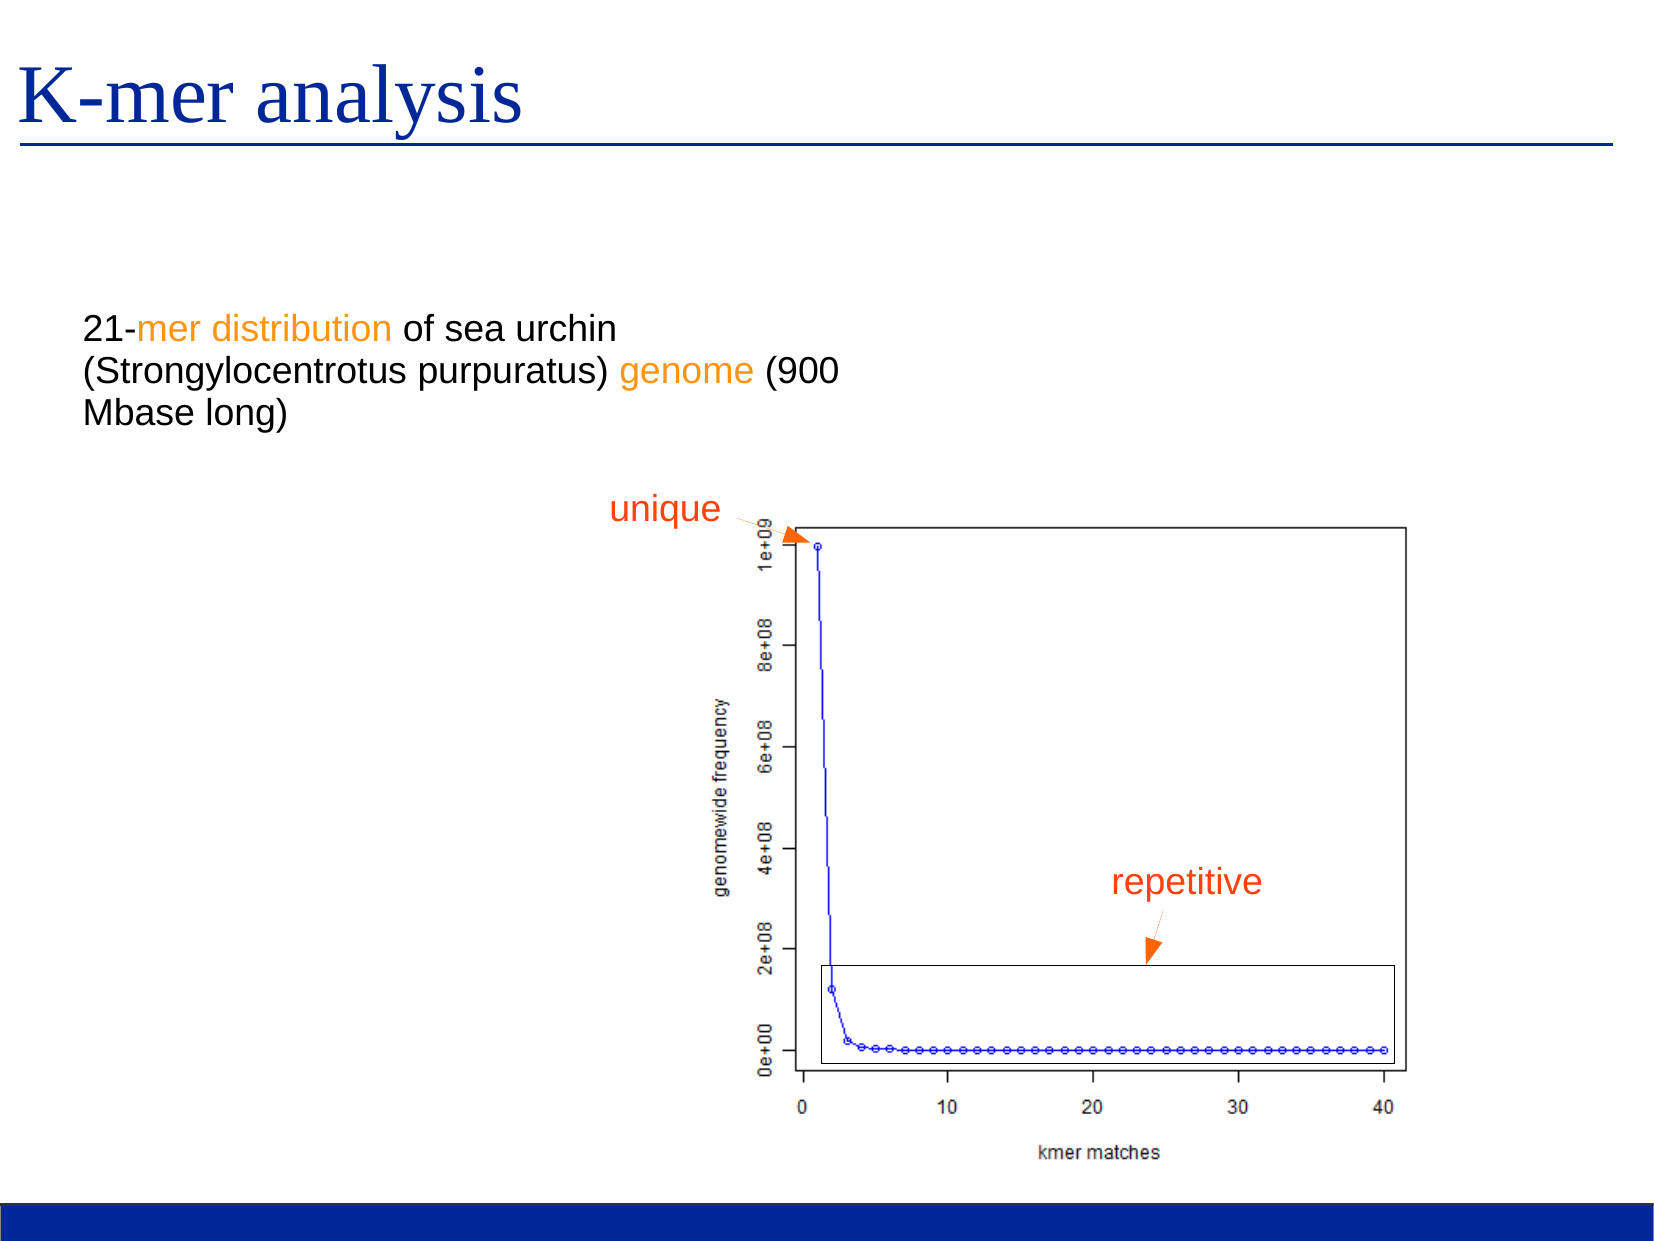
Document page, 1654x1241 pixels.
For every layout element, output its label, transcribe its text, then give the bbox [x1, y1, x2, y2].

list 21-mer distribution of sea urchin (Strongylocentrotus purpuratus) genome (900 Mbase long) [82, 307, 841, 1127]
picture [703, 435, 1454, 1186]
text_box repetitive [1096, 853, 1279, 911]
text_box unique [594, 480, 737, 538]
title K-mer analysis [17, 0, 1589, 198]
